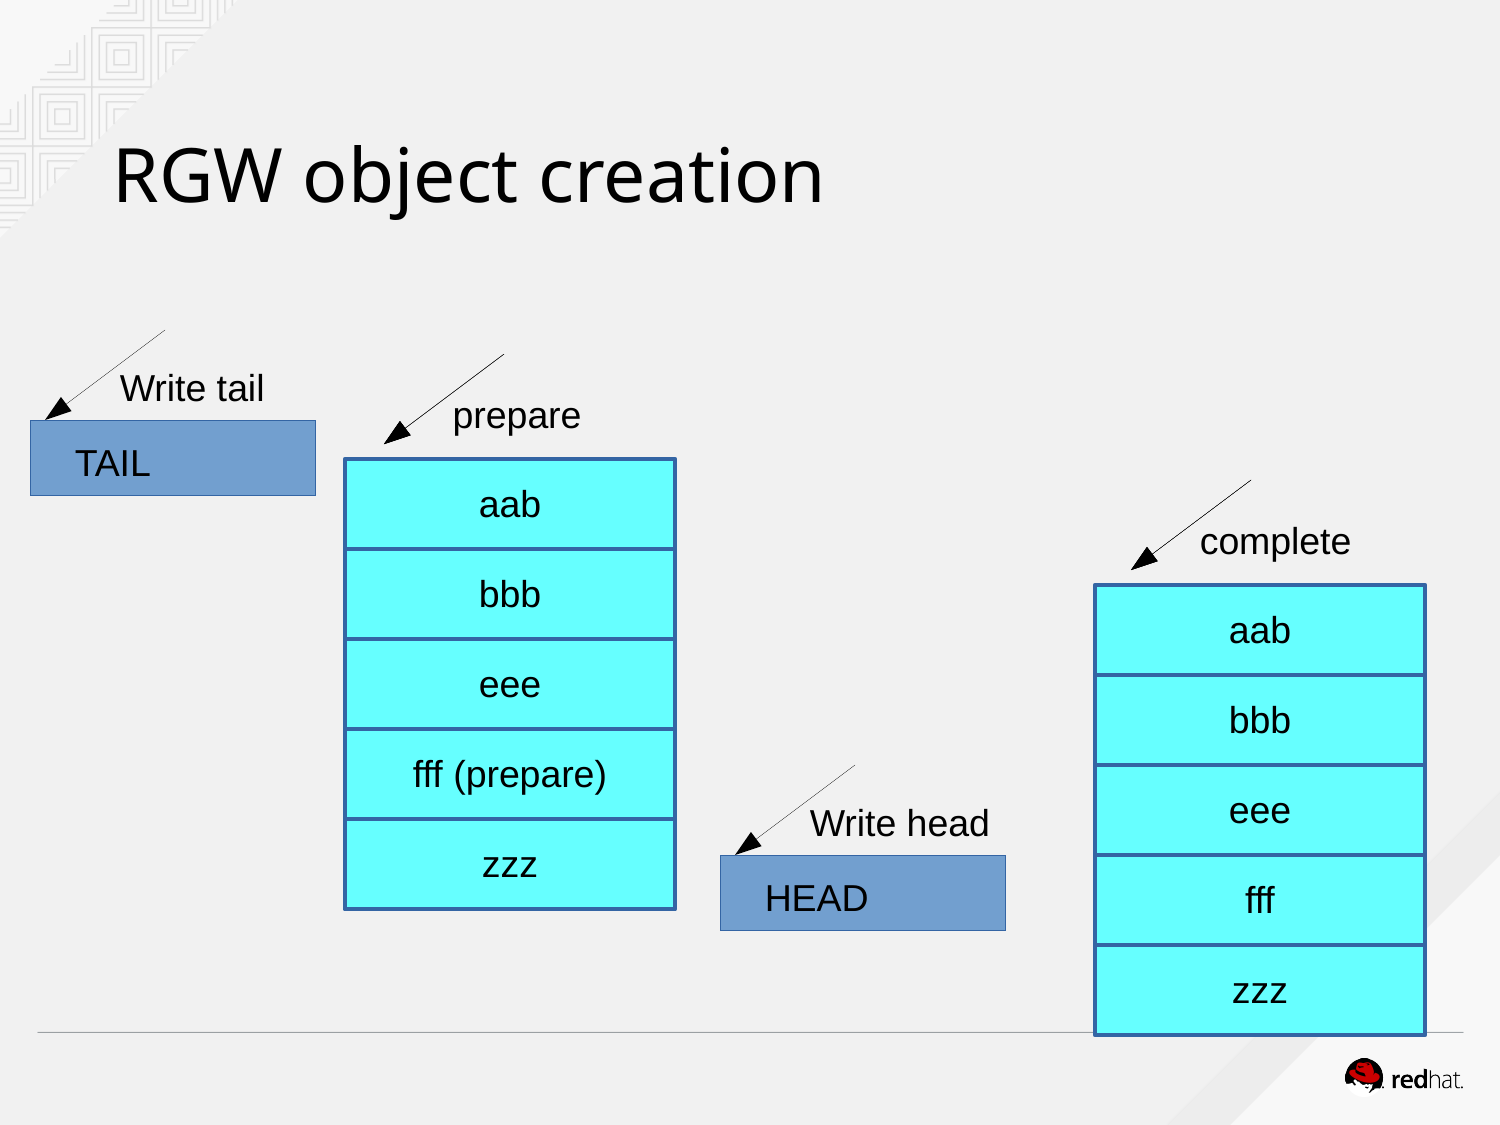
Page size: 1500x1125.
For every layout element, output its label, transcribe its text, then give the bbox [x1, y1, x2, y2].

text_box TAIL [60, 435, 271, 492]
text_box aab [1095, 585, 1426, 675]
text_box fff [1095, 855, 1426, 946]
text_box complete [1185, 513, 1411, 571]
text_box Write tail [105, 360, 511, 417]
text_box Write head [795, 795, 813, 809]
text_box fff (prepare) [345, 729, 676, 820]
text_box Write head [795, 795, 1201, 852]
text_box zzz [1095, 946, 1426, 1036]
text_box complete [1185, 513, 1205, 528]
text_box prepare [437, 387, 663, 445]
text_box eee [345, 639, 676, 729]
text_box bbb [345, 549, 676, 639]
picture [0, 0, 1500, 1125]
text_box eee [1095, 765, 1426, 855]
text_box aab [345, 459, 676, 549]
text_box zzz [345, 820, 676, 910]
text_box HEAD [750, 870, 961, 927]
title RGW object creation [112, 0, 1388, 225]
text_box bbb [1095, 675, 1426, 765]
text_box [720, 855, 1006, 931]
text_box [30, 420, 316, 496]
